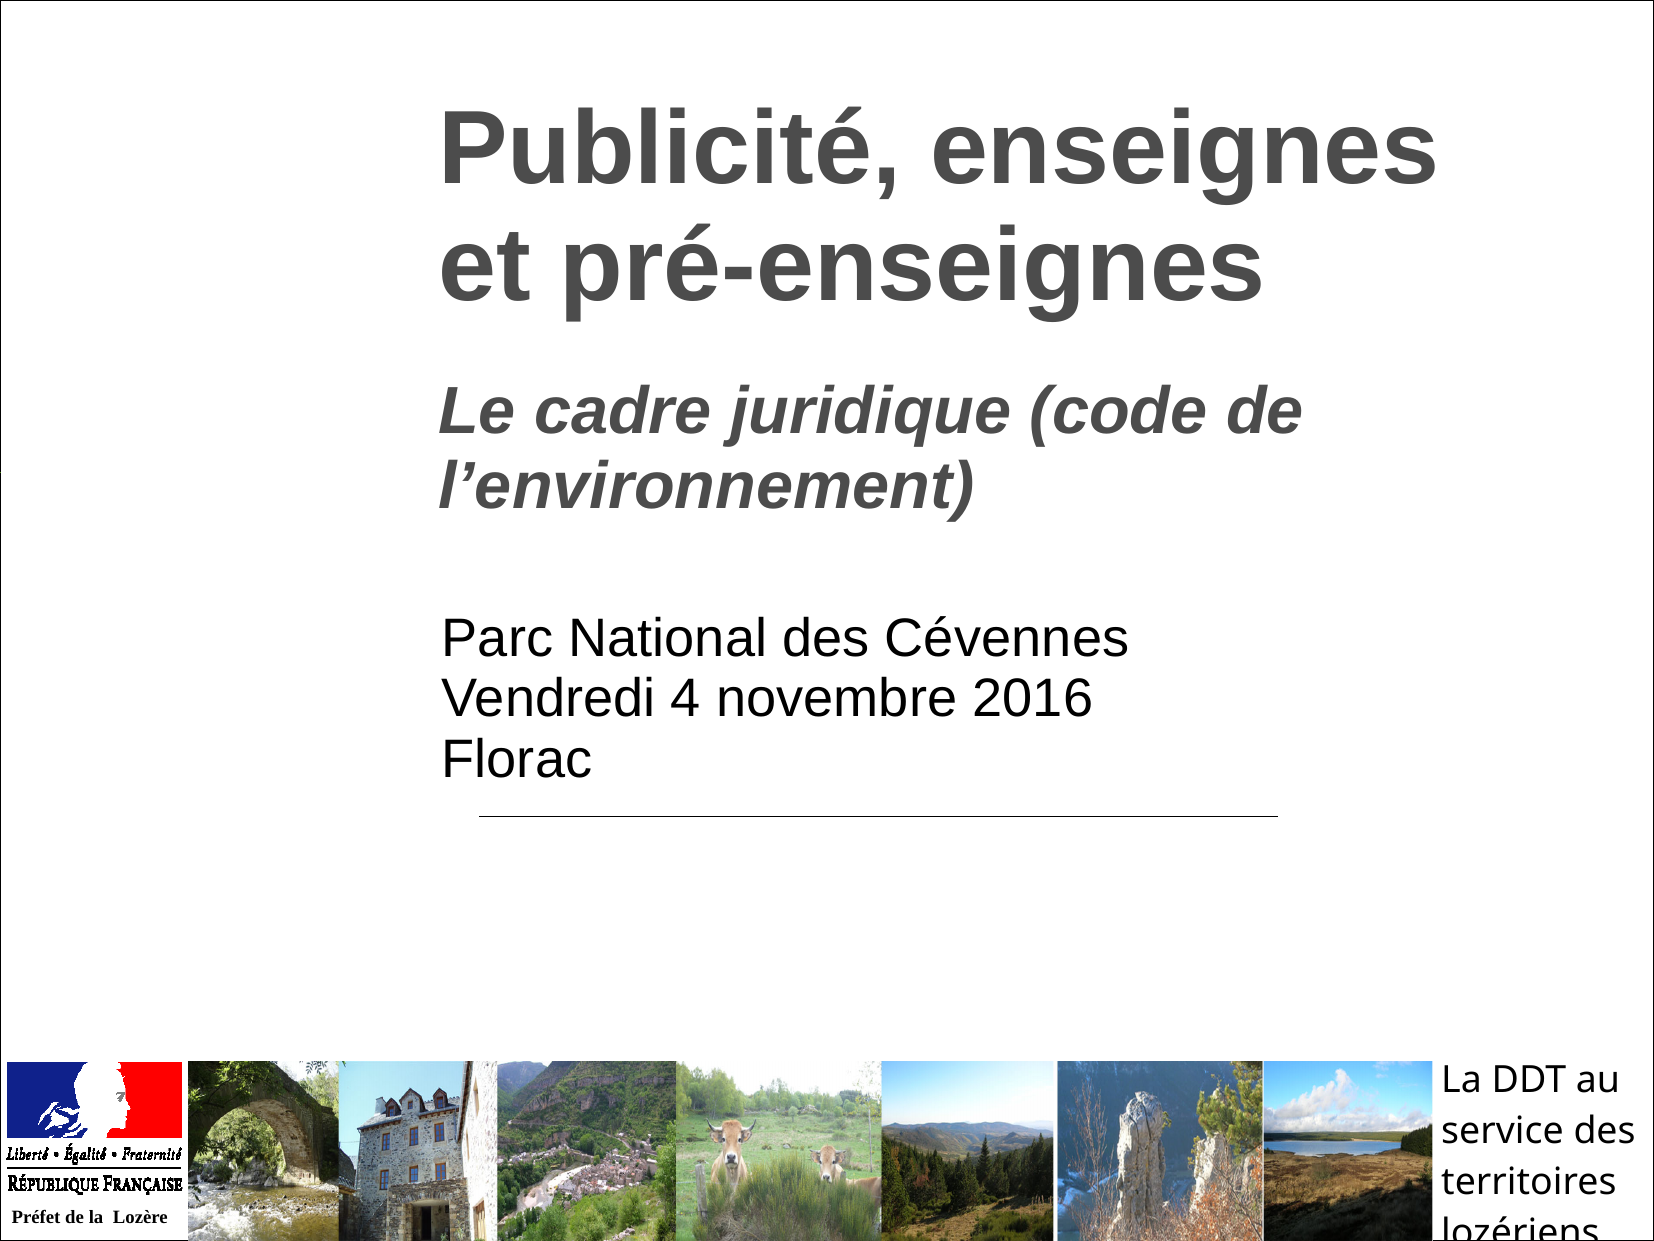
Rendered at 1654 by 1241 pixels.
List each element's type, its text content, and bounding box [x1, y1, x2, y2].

text_box Parc National des Cévennes Vendredi 4 novembre 2016 Florac [441, 577, 1279, 819]
title Publicité, enseignes et pré-enseignes Le cadre juridique (code de l’environnement) [438, 88, 1515, 617]
picture [188, 1061, 1433, 1241]
picture [6, 1059, 183, 1195]
